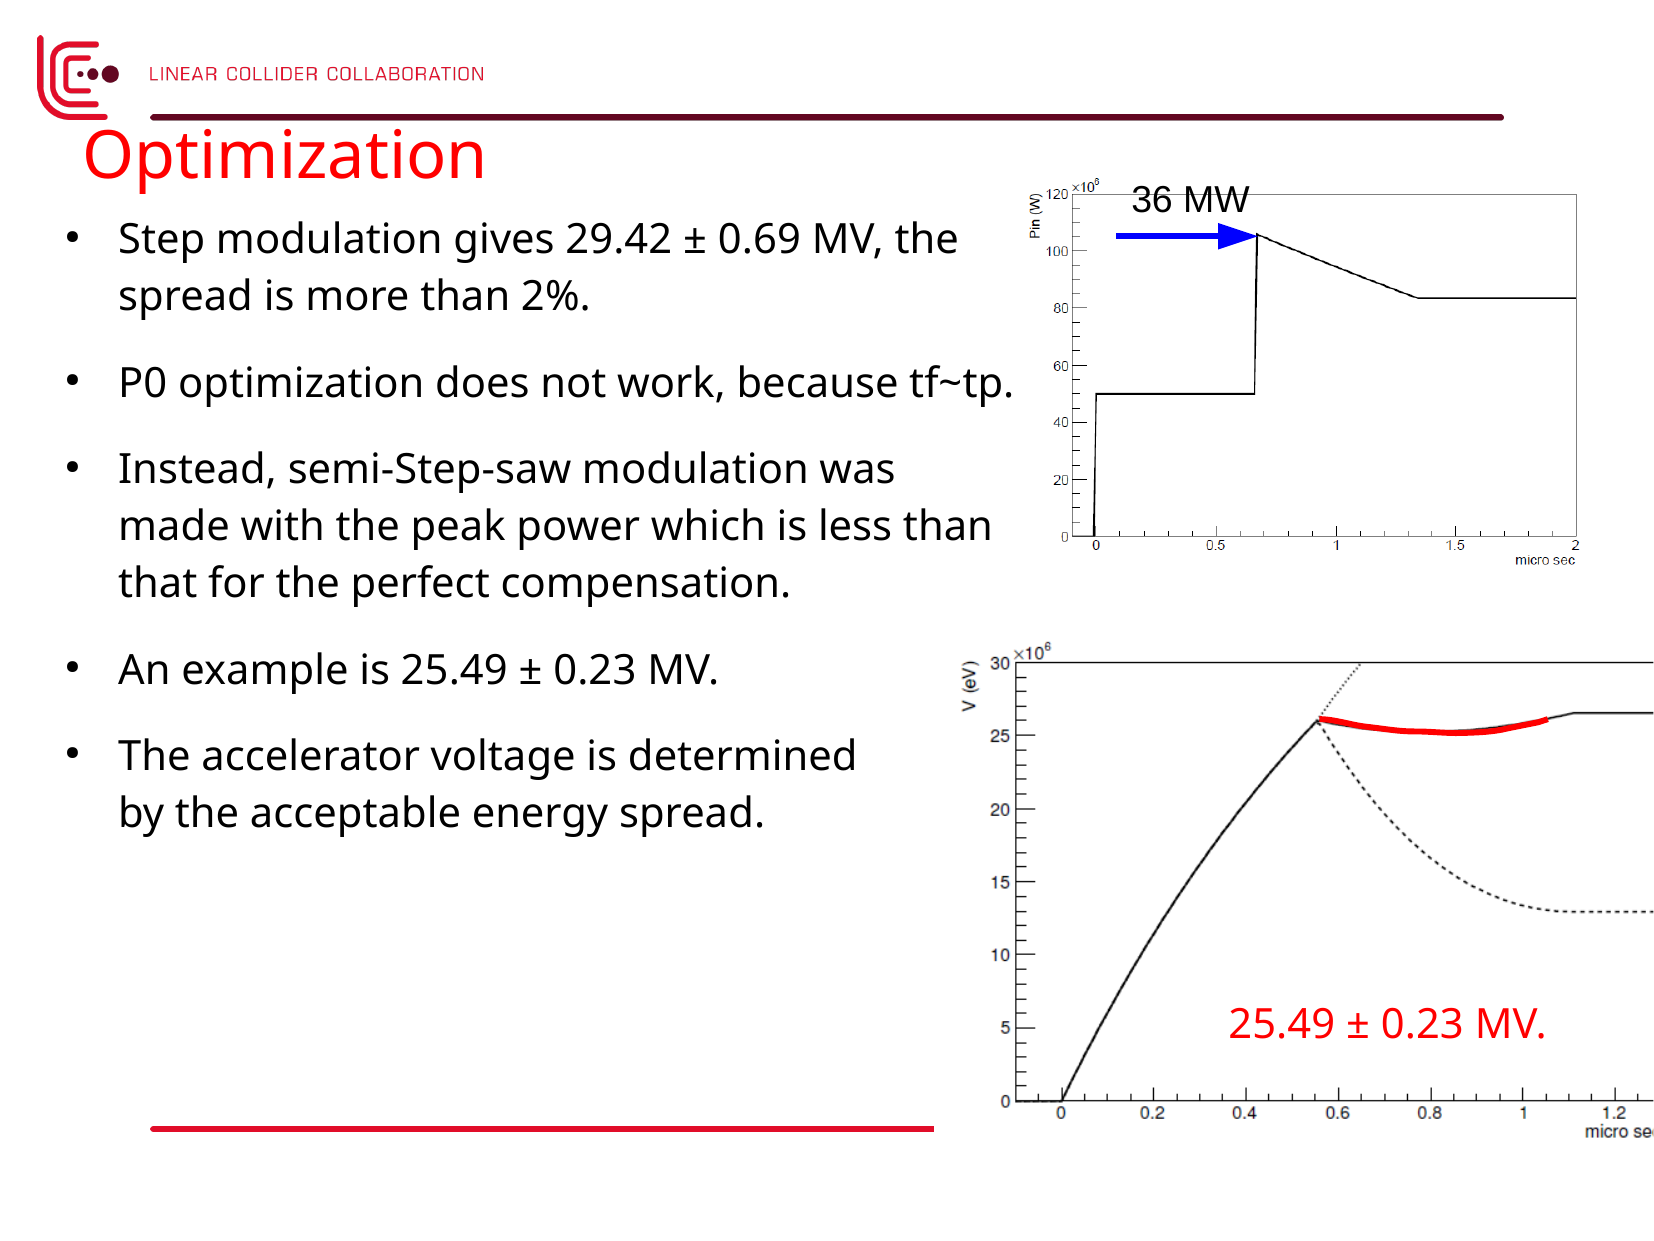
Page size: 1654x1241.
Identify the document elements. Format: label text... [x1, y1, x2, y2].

picture [150, 176, 1654, 1160]
text_box 25.49 ± 0.23 MV. [1228, 993, 1654, 1047]
text_box 36 MW [1116, 171, 1265, 229]
list Step modulation gives 29.42 ± 0.69 MV, the spread is more than 2%. P0 optimization does not work, because tf~tp. Instead, semi-Step-saw modulation was made with the peak power which is less than that for the perfect compensation. An example is 25.49 ± 0.23 MV. The accelerator voltage is determined by the acceptable energy spread. [47, 209, 1016, 1028]
title Optimization [82, 49, 1571, 257]
picture [37, 35, 483, 120]
